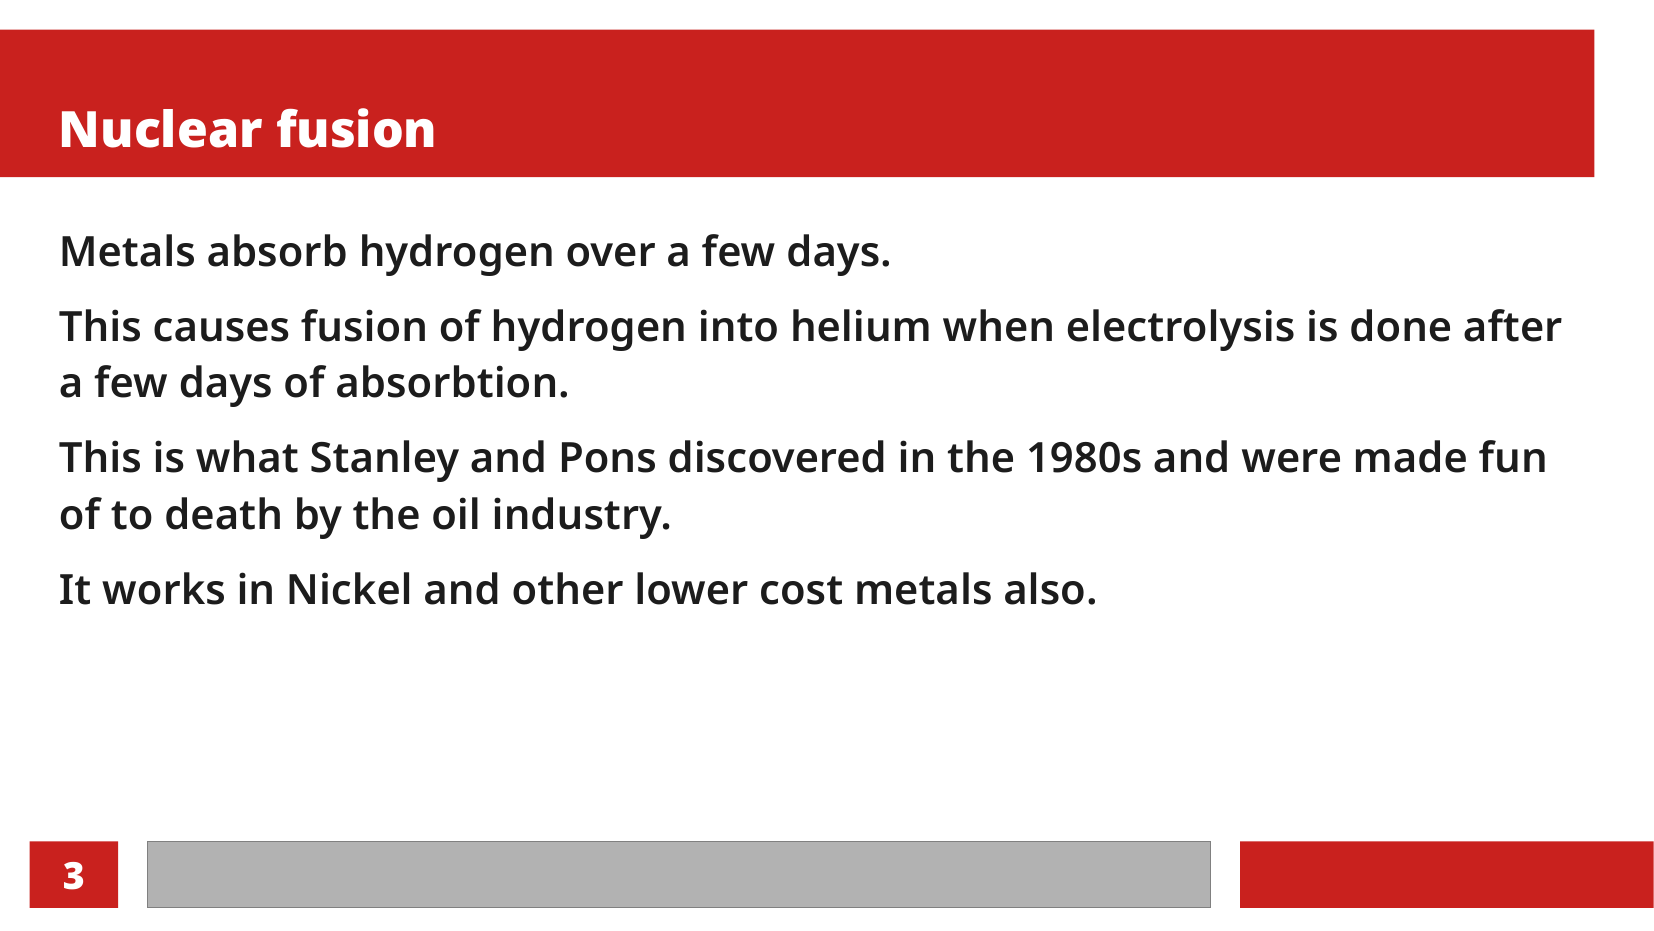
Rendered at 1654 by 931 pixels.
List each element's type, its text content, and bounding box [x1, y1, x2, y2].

title Nuclear fusion [59, 44, 1595, 163]
list Metals absorb hydrogen over a few days. This causes fusion of hydrogen into helium when electrolysis is done after a few days of absorbtion. This is what Stanley and Pons discovered in the 1980s and were made fun of to death by the oil industry. It works in Nickel and other lower cost metals also. [59, 221, 1565, 798]
